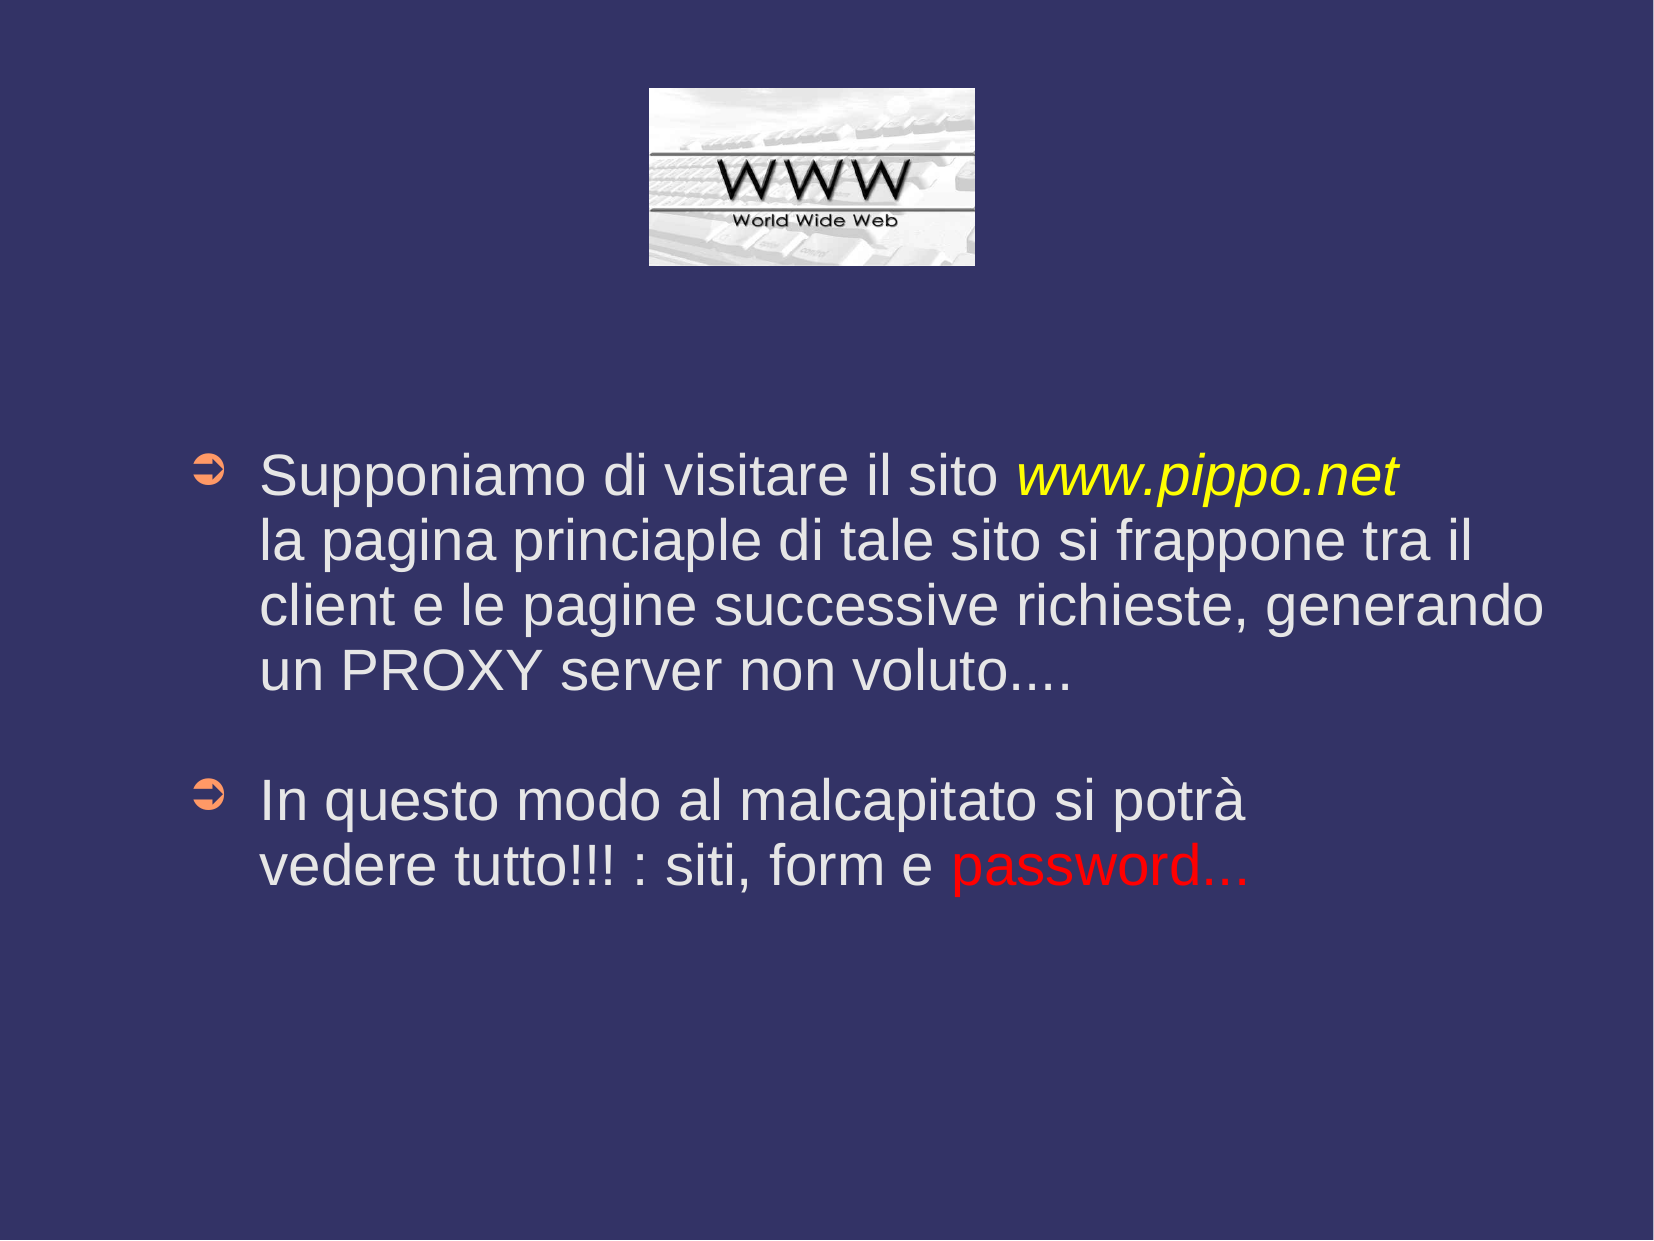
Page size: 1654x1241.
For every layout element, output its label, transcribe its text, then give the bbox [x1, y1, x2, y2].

list Supponiamo di visitare il sito www.pippo.net la pagina princiaple di tale sito si frappone tra il client e le pagine successive richieste, generando un PROXY server non voluto.... In questo modo al malcapitato si potrà vedere tutto!!! : siti, form e password... [177, 442, 1568, 1225]
picture [649, 88, 975, 266]
